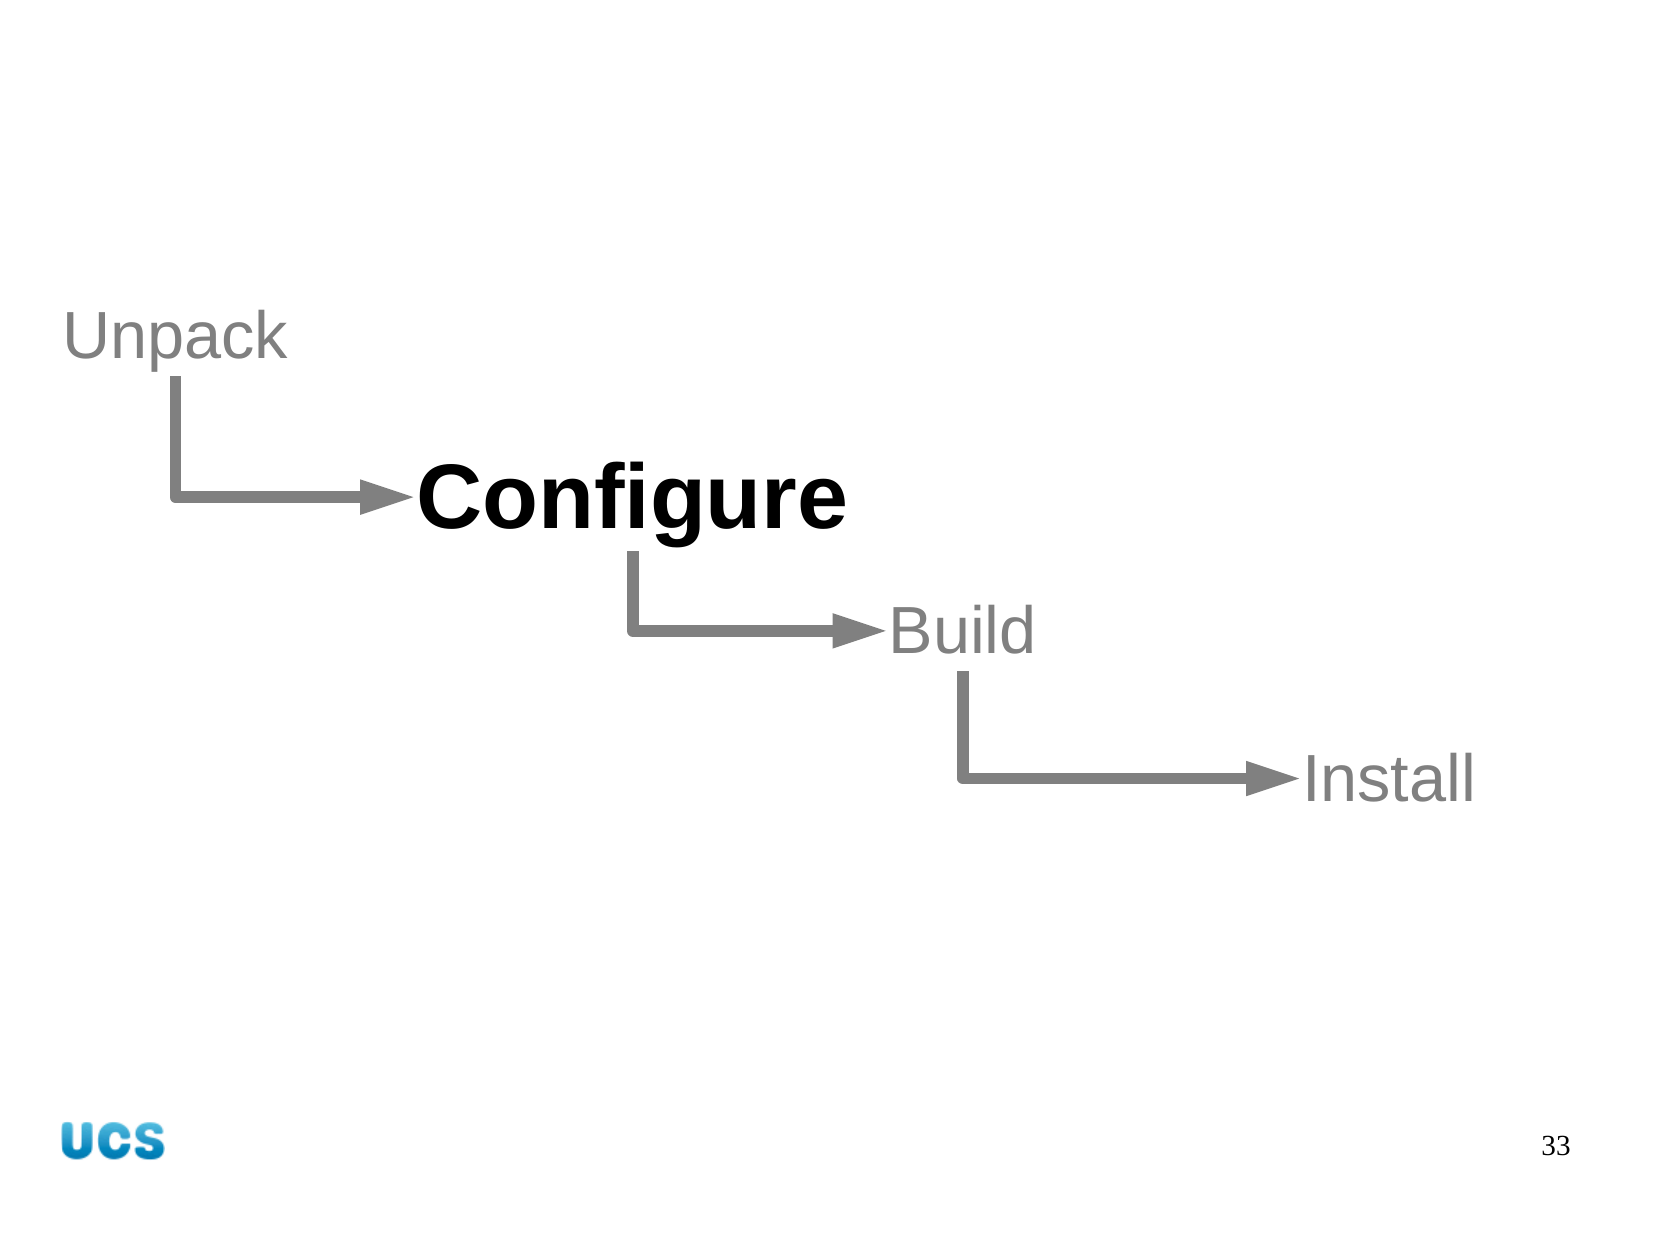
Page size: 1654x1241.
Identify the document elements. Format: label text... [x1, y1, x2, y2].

picture [61, 1121, 165, 1161]
text_box [797, 561, 1654, 623]
text_box Install [1299, 738, 1480, 819]
text_box Unpack [59, 295, 293, 377]
text_box Build [885, 623, 1041, 672]
text_box Configure [413, 442, 853, 552]
